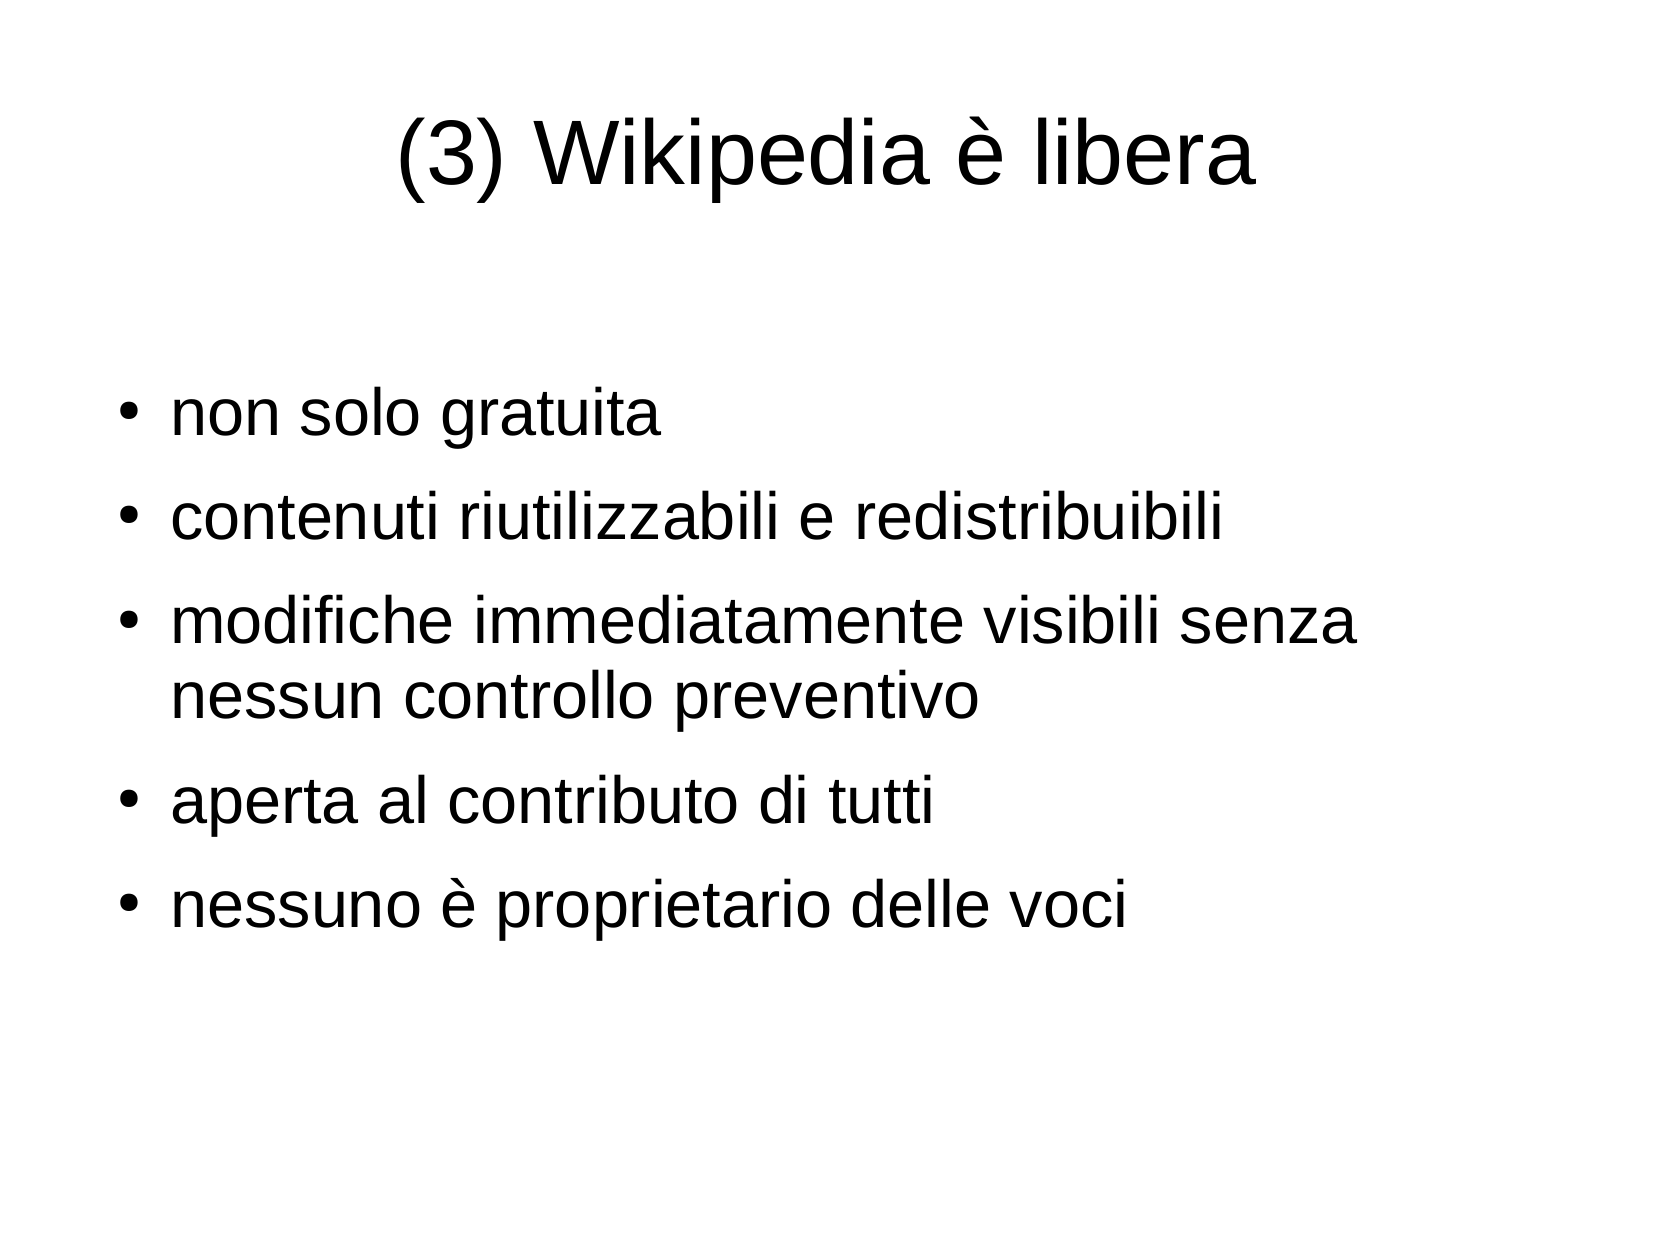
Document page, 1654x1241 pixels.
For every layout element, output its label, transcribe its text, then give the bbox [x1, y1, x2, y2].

title (3) Wikipedia è libera [82, 49, 1571, 257]
list non solo gratuita contenuti riutilizzabili e redistribuibili modifiche immediatamente visibili senza nessun controllo preventivo aperta al contributo di tutti nessuno è proprietario delle voci [99, 375, 1555, 976]
